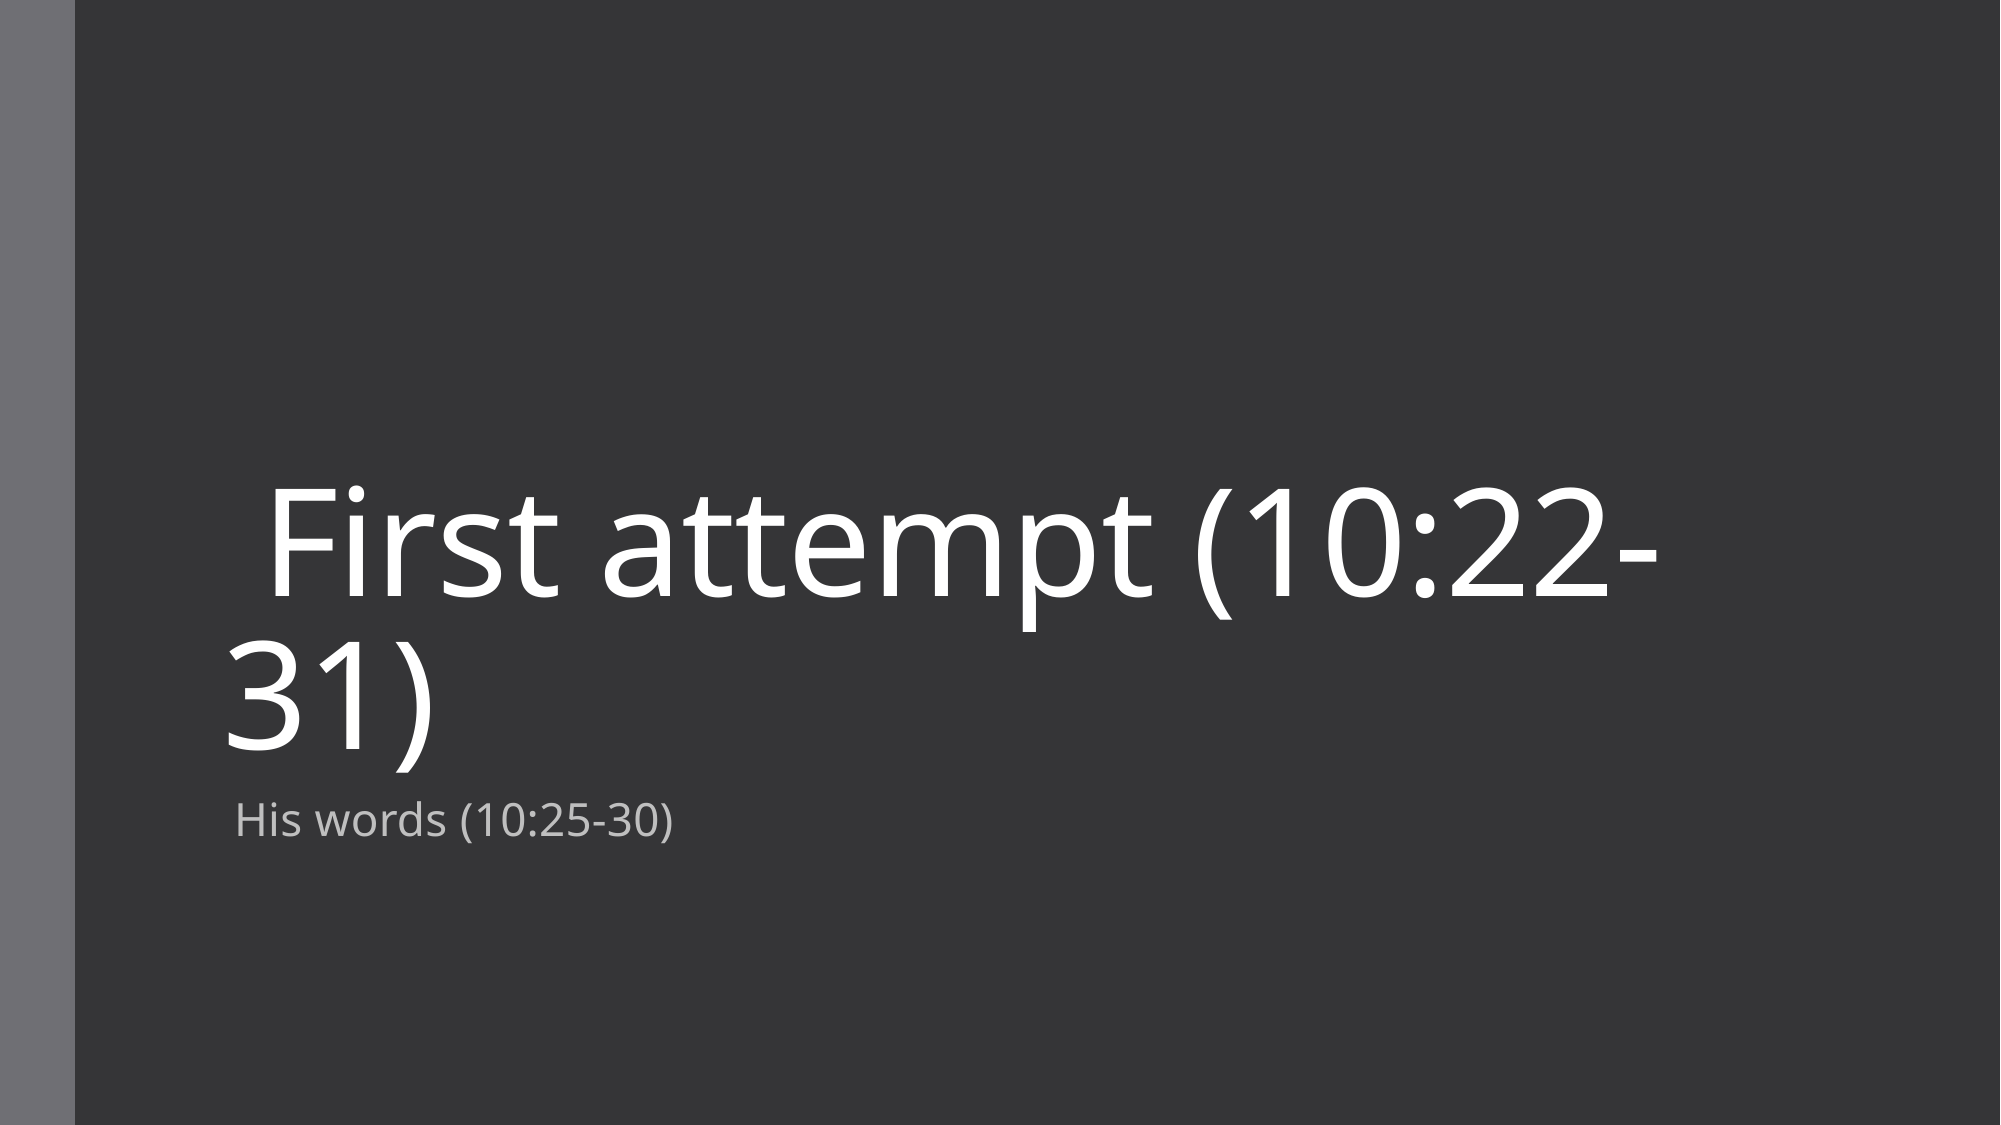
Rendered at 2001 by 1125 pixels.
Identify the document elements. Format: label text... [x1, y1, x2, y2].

title First attempt (10:22-31) [206, 124, 1752, 787]
subtitle His words (10:25-30) [206, 787, 1752, 1066]
